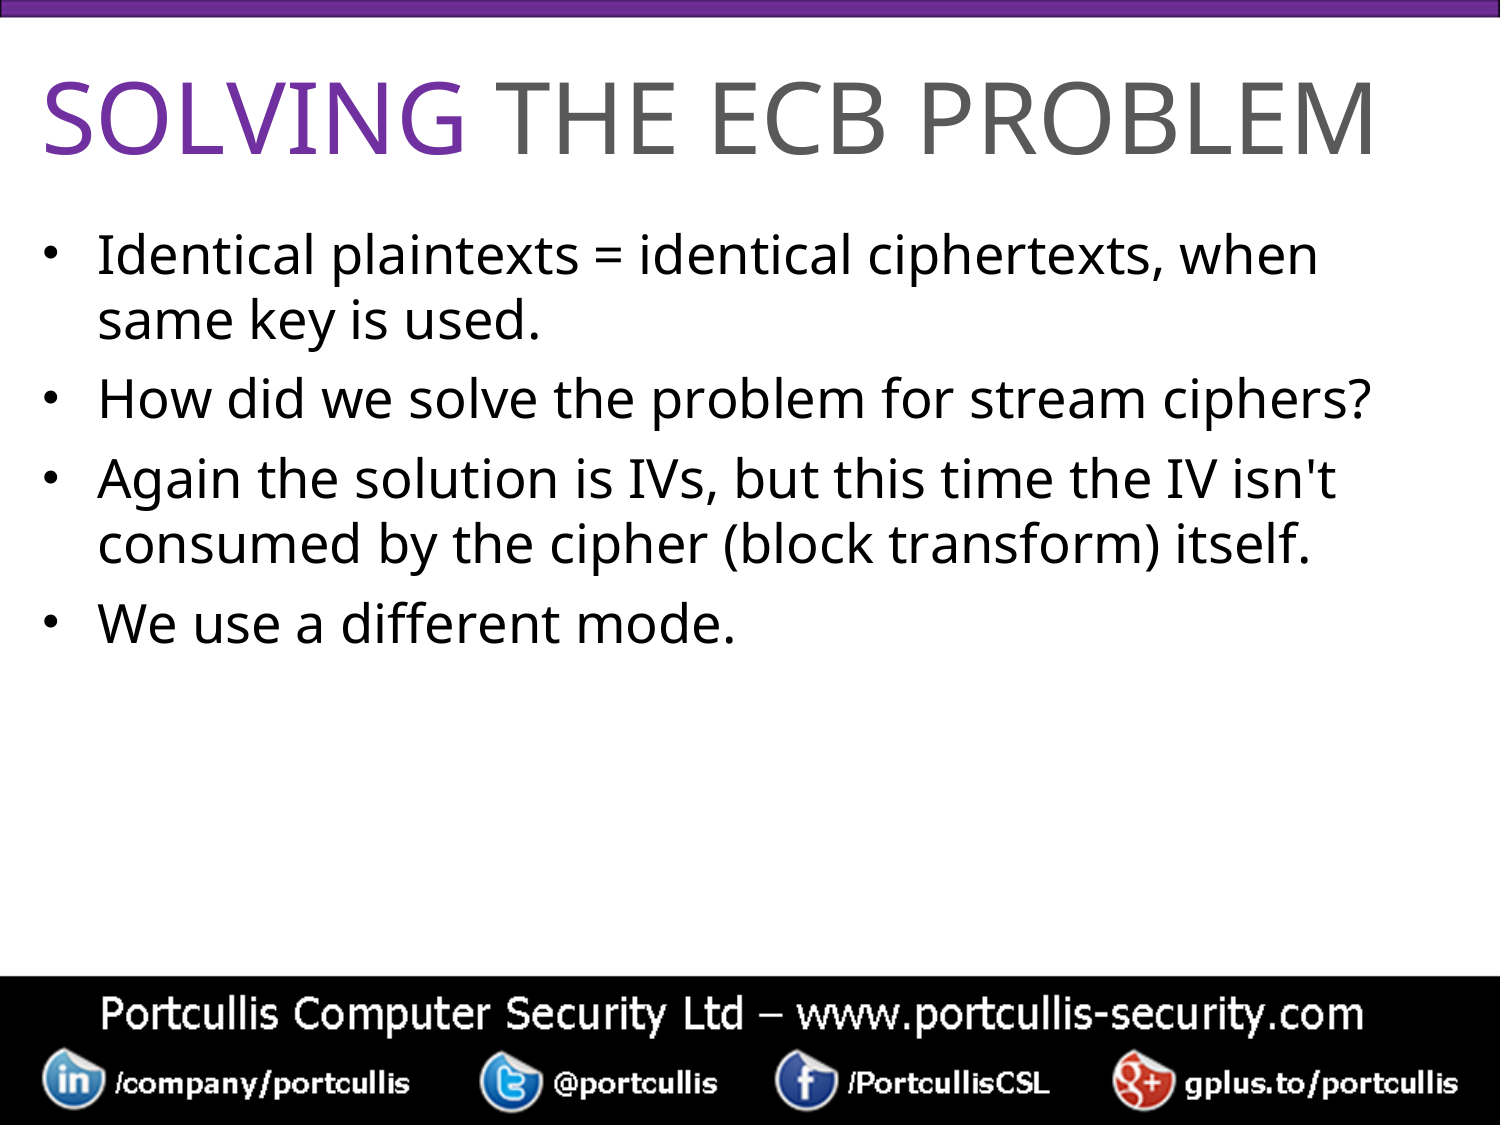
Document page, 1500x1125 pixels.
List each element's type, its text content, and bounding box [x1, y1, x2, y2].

picture [0, 0, 1500, 1125]
list Identical plaintexts = identical ciphertexts, when same key is used. How did we solve the problem for stream ciphers? Again the solution is IVs, but this time the IV isn't consumed by the cipher (block transform) itself. We use a different mode. [41, 219, 1428, 965]
title SOLVING THE ECB PROBLEM [41, 42, 1434, 202]
